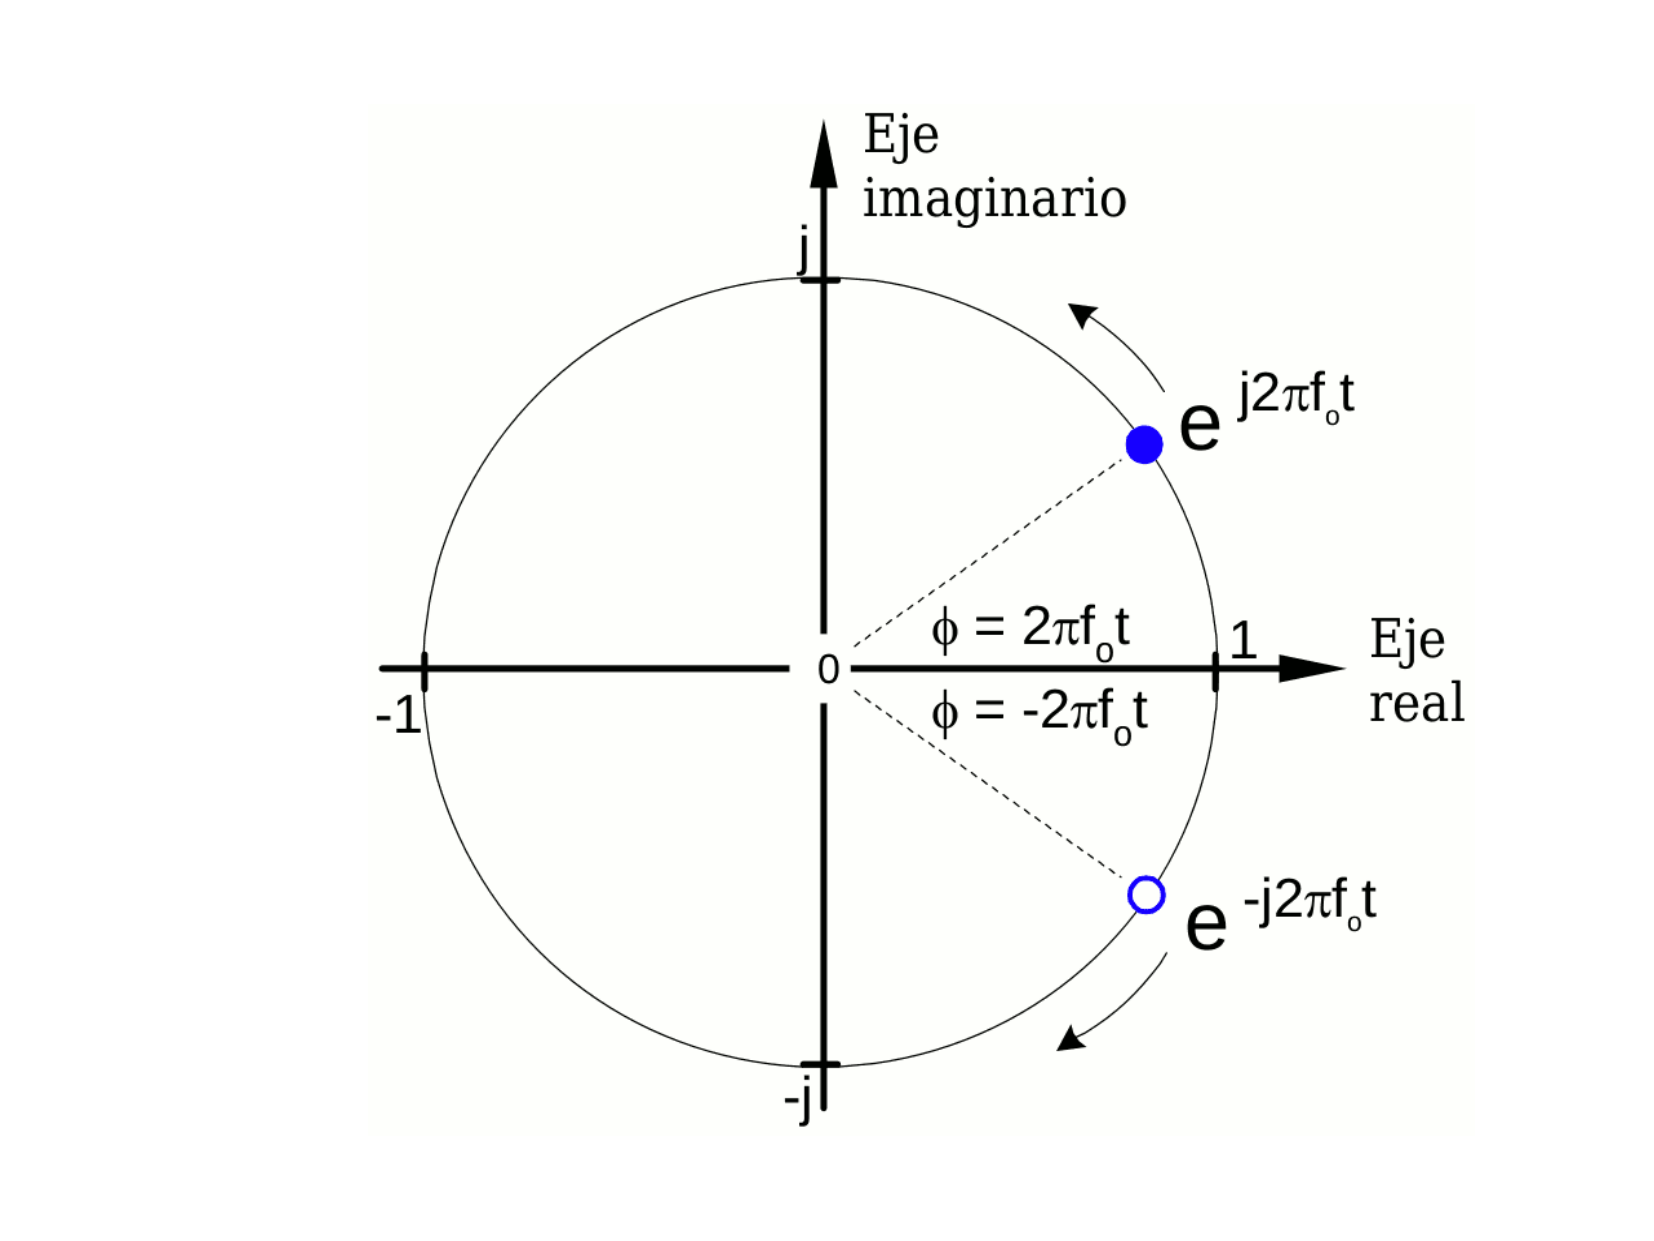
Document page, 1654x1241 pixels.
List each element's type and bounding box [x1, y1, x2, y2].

picture [368, 104, 1475, 1136]
